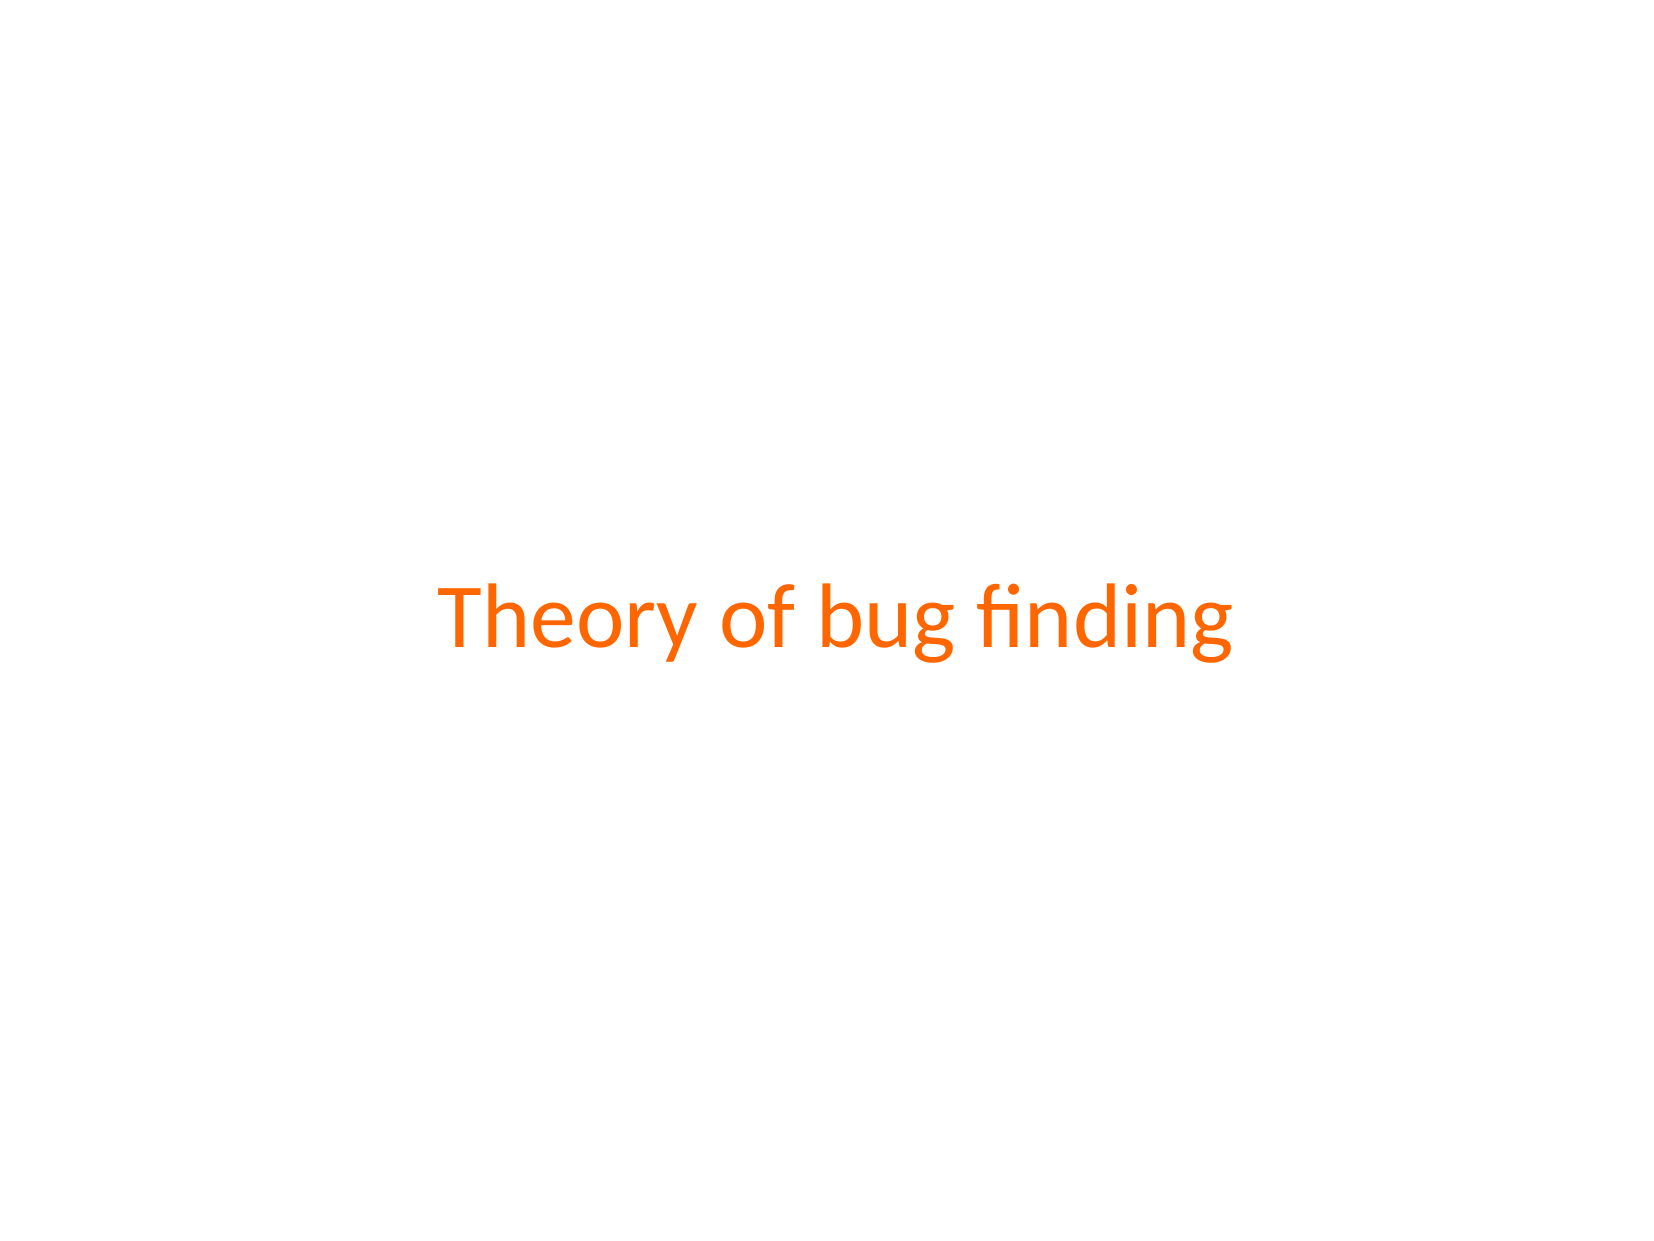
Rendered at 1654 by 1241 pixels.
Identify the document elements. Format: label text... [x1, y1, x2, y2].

text_box Theory of bug finding [273, 441, 1399, 807]
